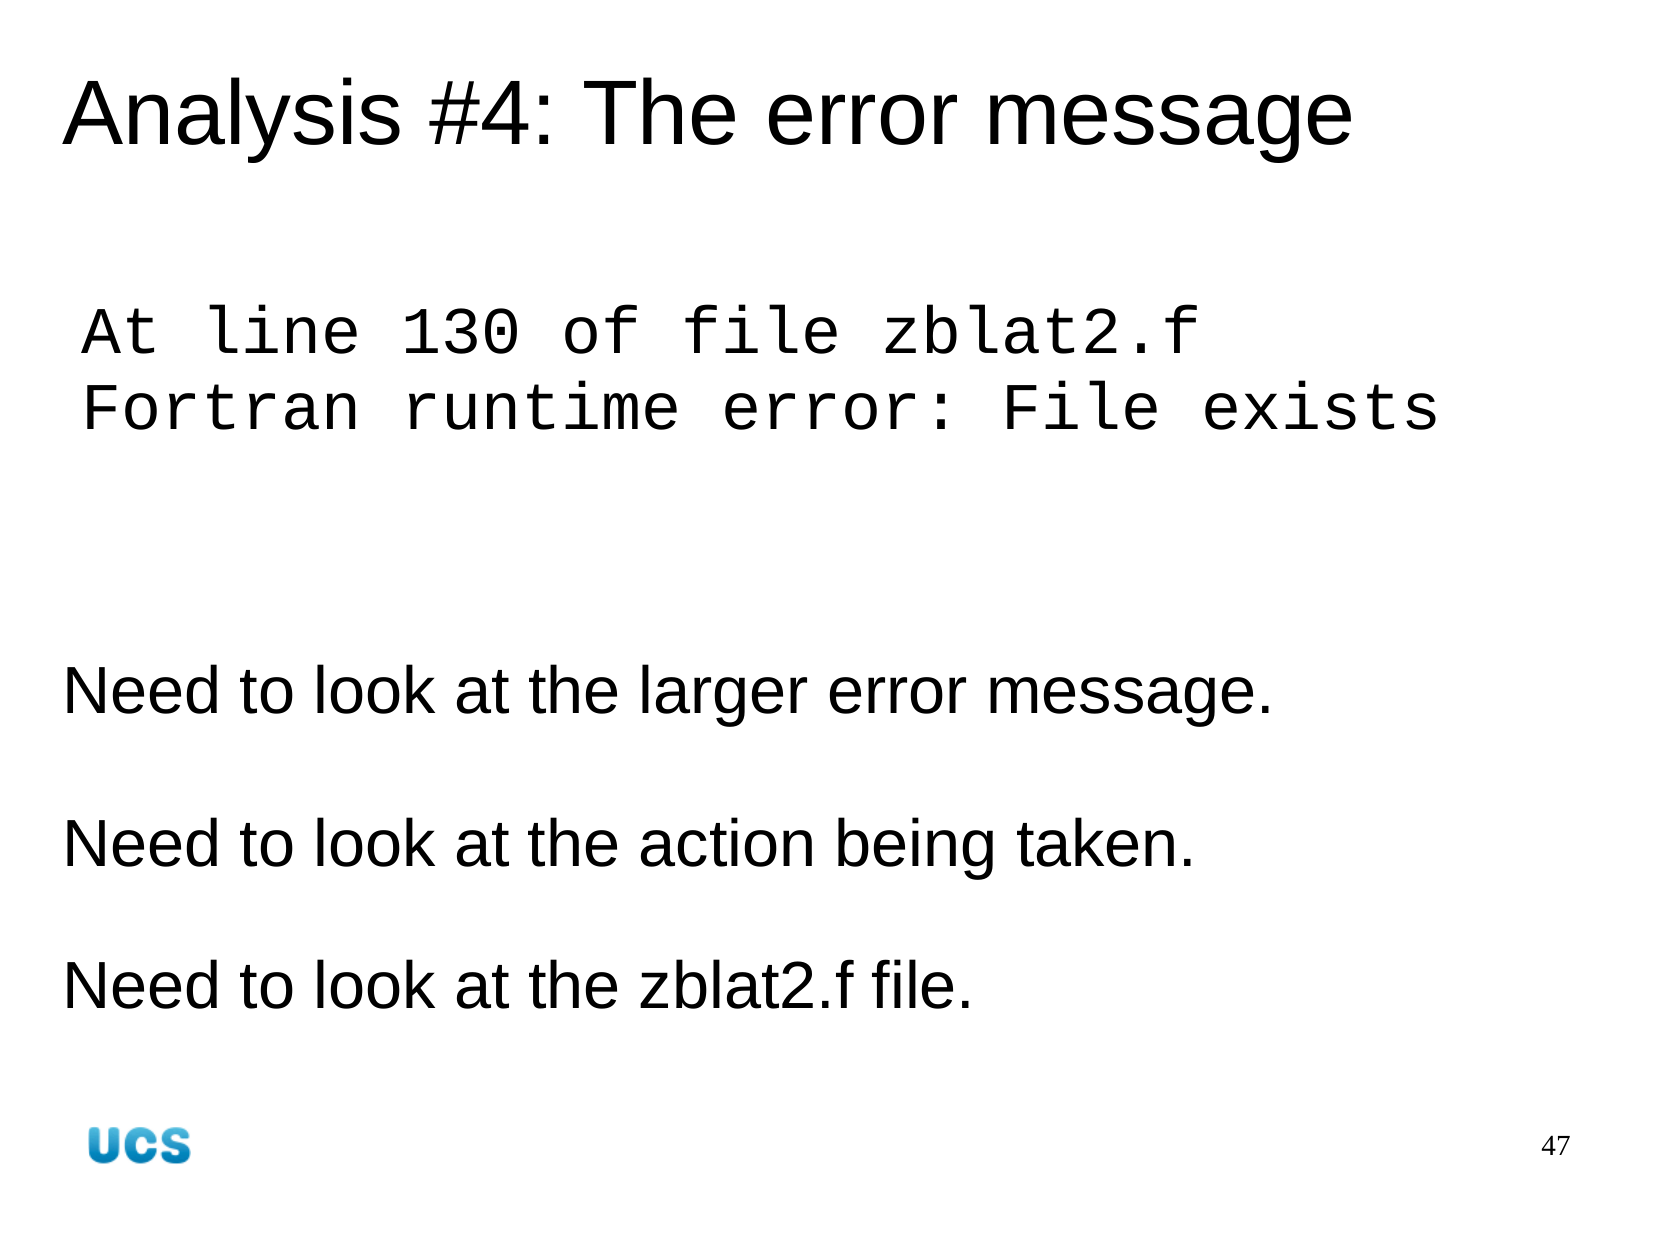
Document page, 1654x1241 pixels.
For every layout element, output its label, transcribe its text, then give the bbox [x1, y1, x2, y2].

text_box Need to look at the action being taken. [59, 803, 1207, 884]
text_box Analysis #4: The error message [59, 59, 1361, 168]
text_box Need to look at the zblat2.f file. [59, 944, 983, 1026]
text_box Need to look at the larger error message. [59, 649, 1285, 731]
picture [88, 1126, 191, 1165]
text_box At line 130 of file zblat2.f Fortran runtime error: File exists [78, 295, 1445, 453]
